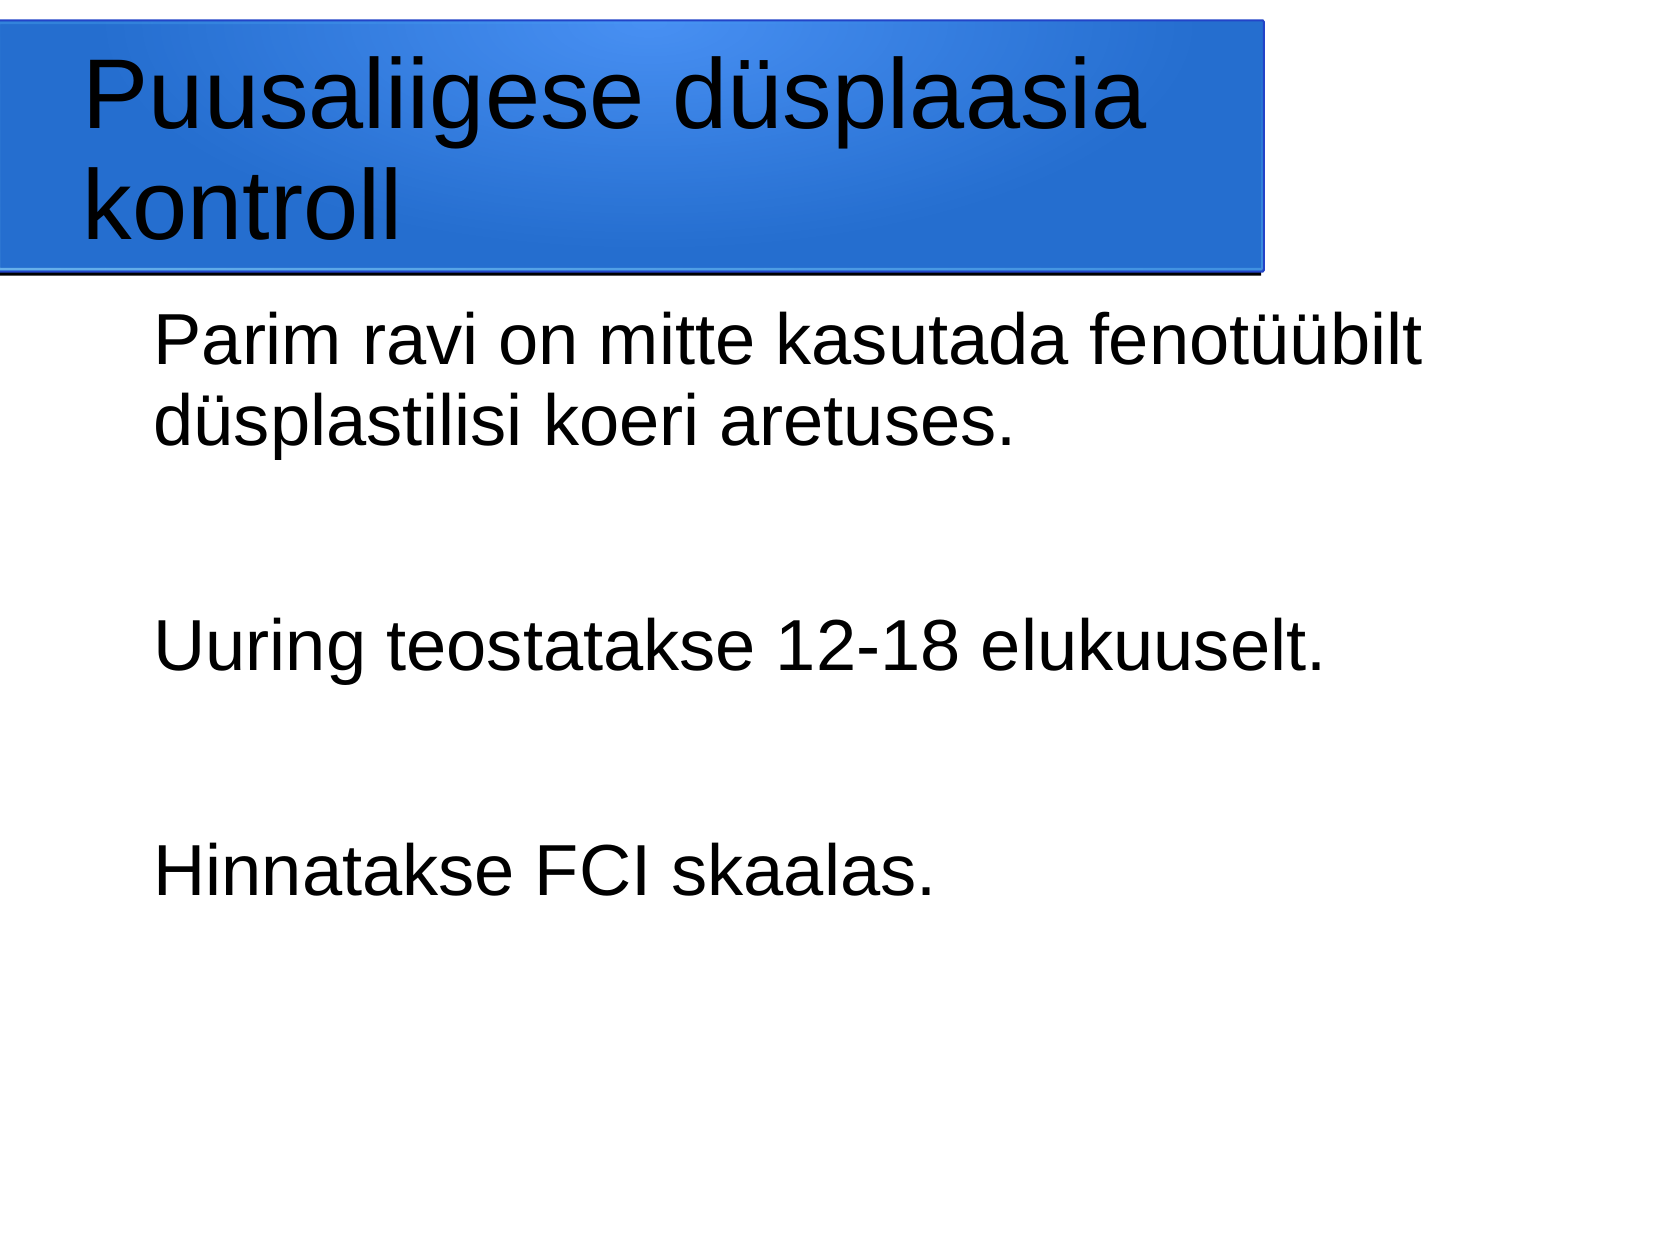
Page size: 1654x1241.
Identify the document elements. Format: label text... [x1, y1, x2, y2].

title Puusaliigese düsplaasia kontroll [82, 38, 1235, 261]
list Parim ravi on mitte kasutada fenotüübilt düsplastilisi koeri aretuses. Uuring teostatakse 12-18 elukuuselt. Hinnatakse FCI skaalas. [82, 299, 1571, 1024]
